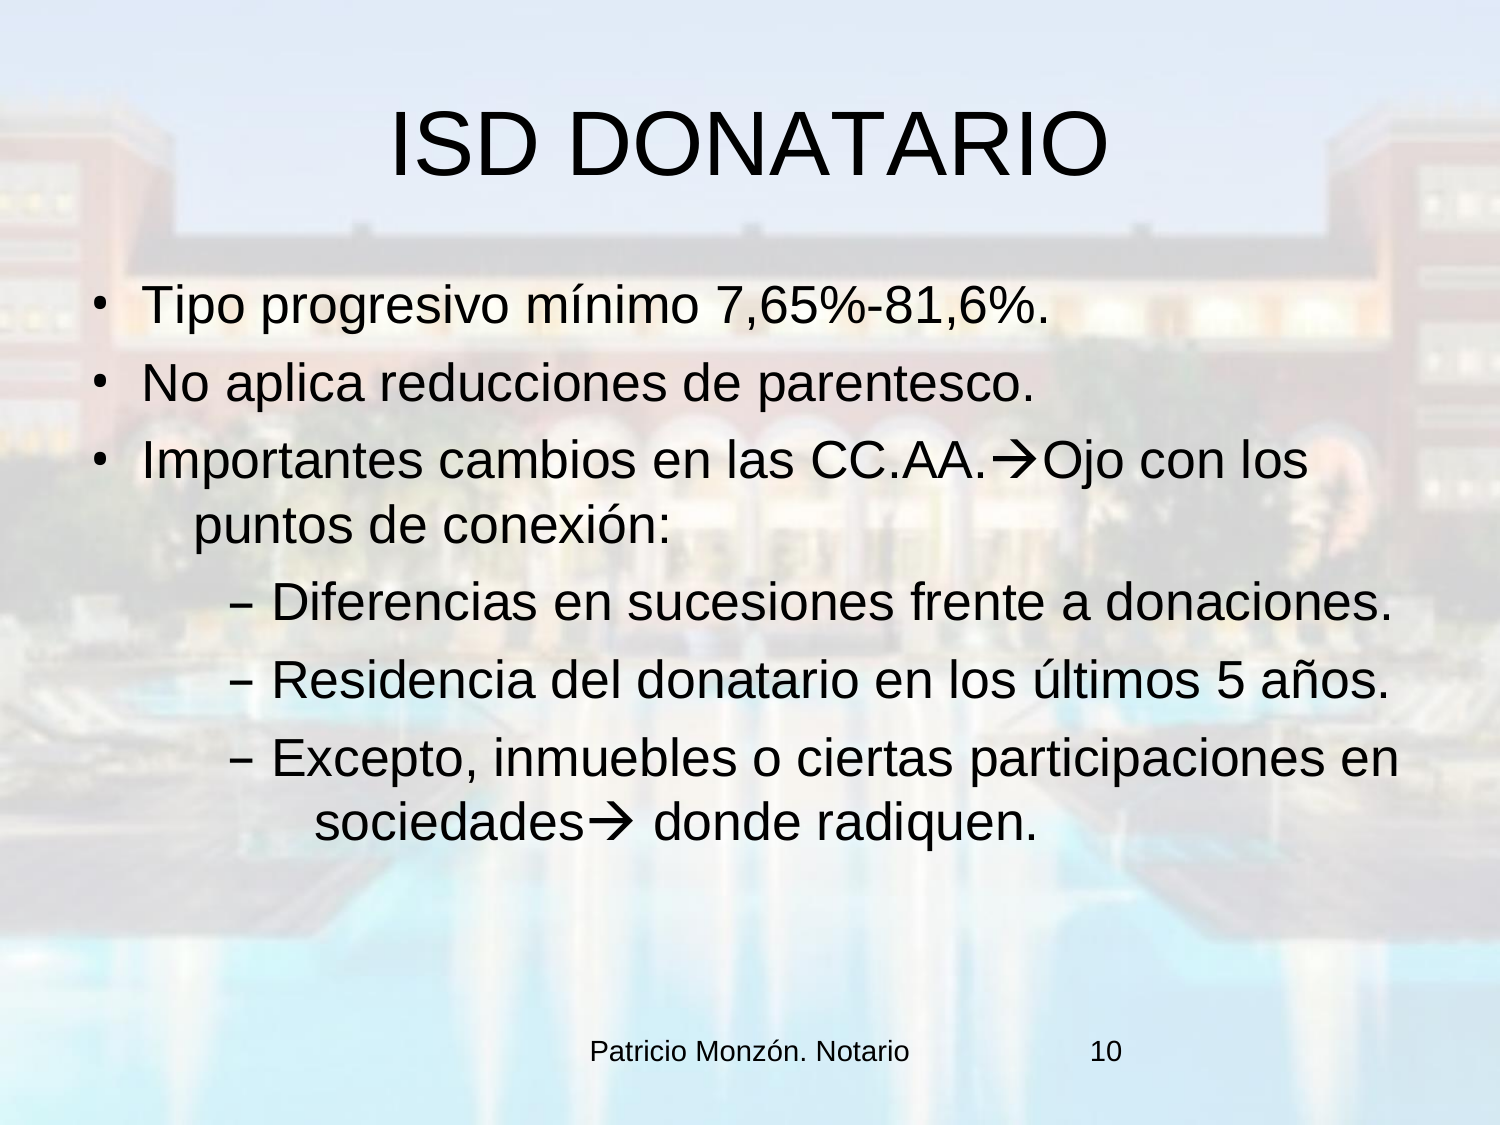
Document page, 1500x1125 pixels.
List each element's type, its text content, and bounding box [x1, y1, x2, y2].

text_box Patricio Monzón. Notario [512, 1024, 988, 1103]
text_box [1074, 1024, 1426, 1103]
list Tipo progresivo mínimo 7,65%-81,6%. No aplica reducciones de parentesco. Importantes cambios en las CC.AA.Ojo con los puntos de conexión: Diferencias en sucesiones frente a donaciones. Residencia del donatario en los últimos 5 años. Excepto, inmuebles o ciertas participaciones en sociedades donde radiquen. [75, 262, 1426, 1005]
title ISD DONATARIO [75, 45, 1426, 233]
